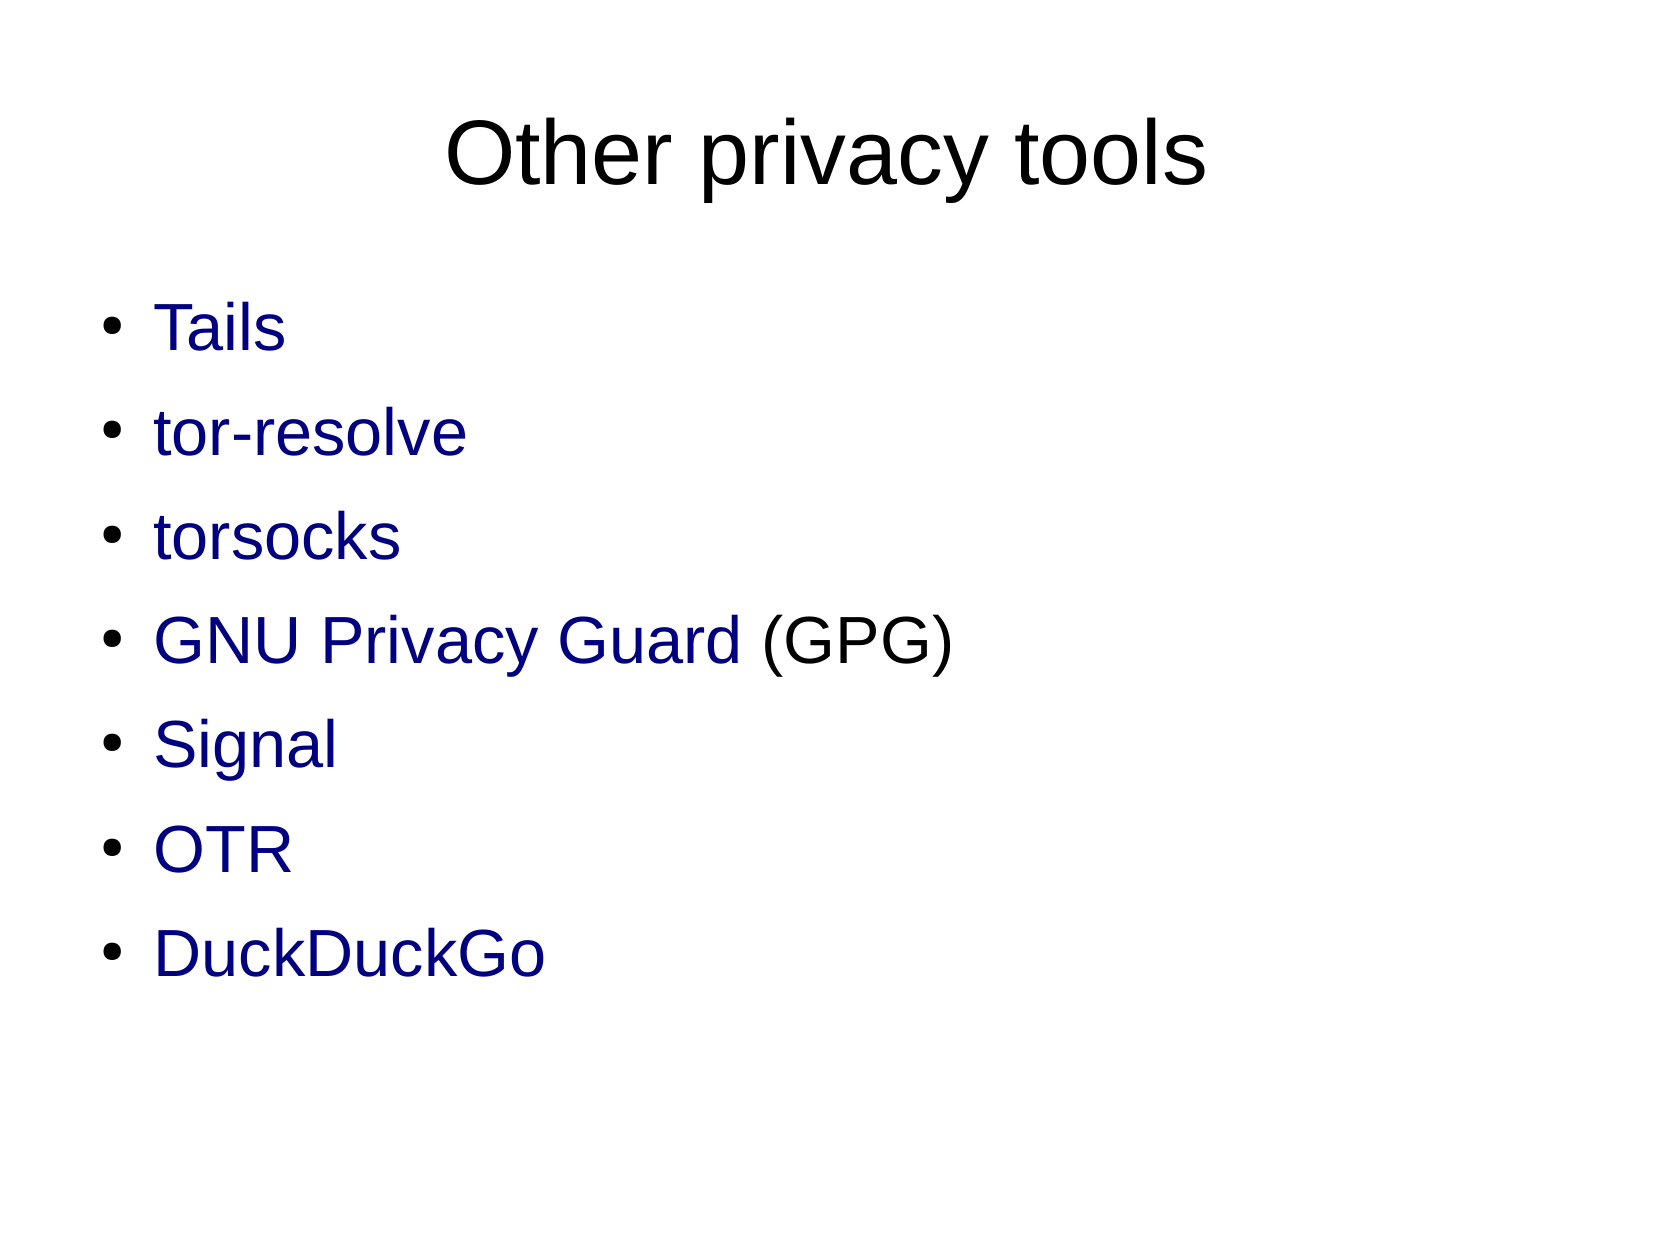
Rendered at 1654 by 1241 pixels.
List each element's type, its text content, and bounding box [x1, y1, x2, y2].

list Tails tor-resolve torsocks GNU Privacy Guard (GPG) Signal OTR DuckDuckGo [82, 290, 1571, 1010]
title Other privacy tools [82, 49, 1571, 257]
